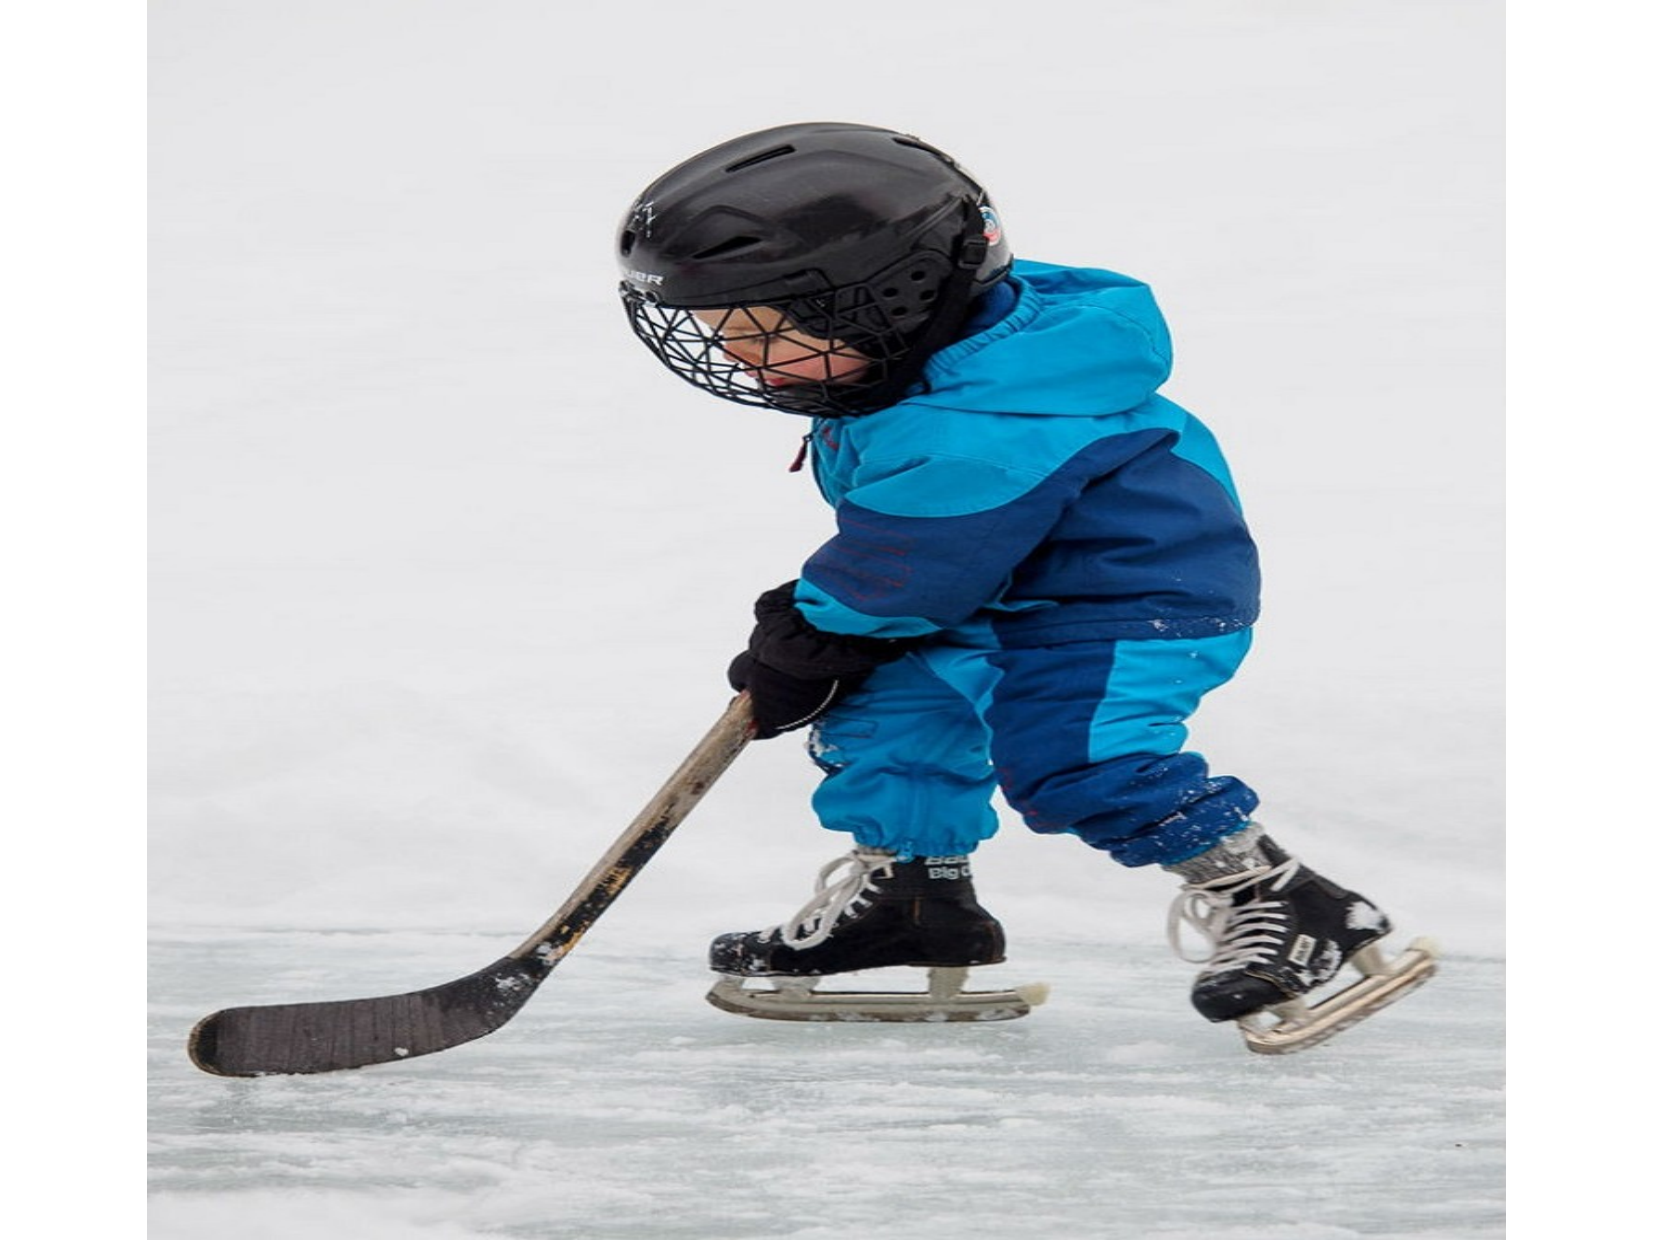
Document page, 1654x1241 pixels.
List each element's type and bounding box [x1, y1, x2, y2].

picture [147, 0, 1506, 1241]
